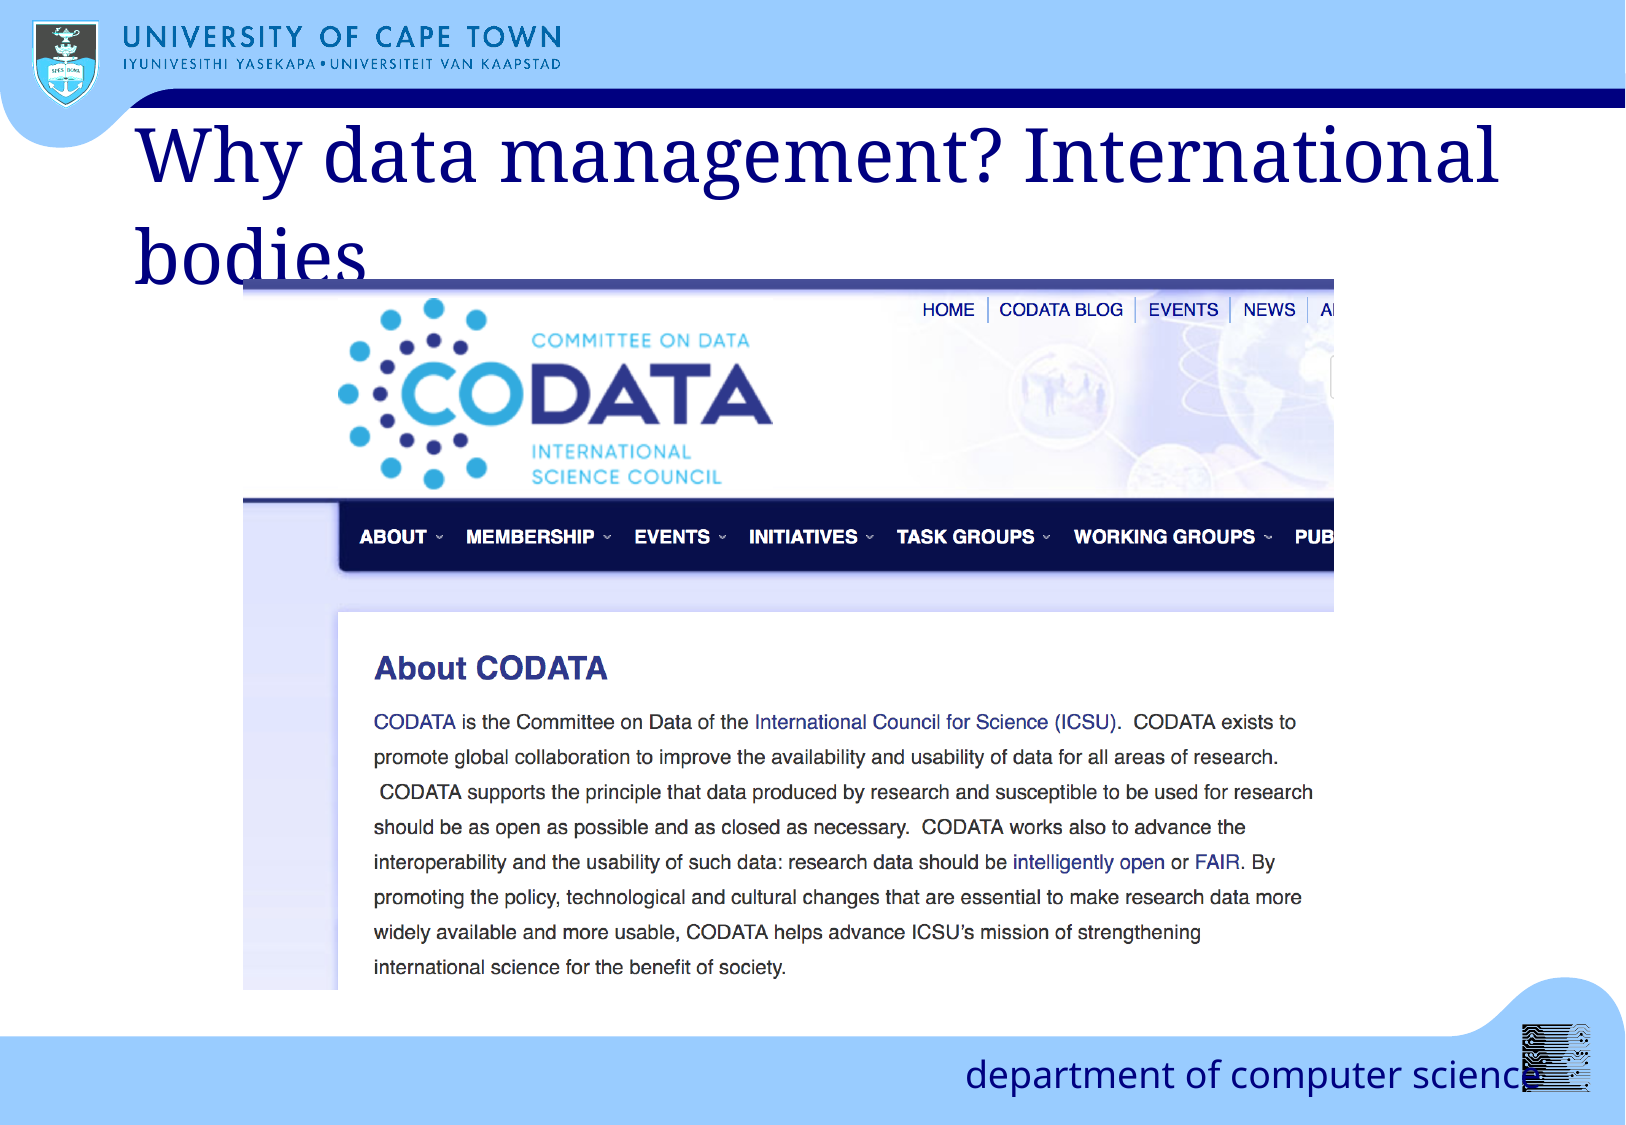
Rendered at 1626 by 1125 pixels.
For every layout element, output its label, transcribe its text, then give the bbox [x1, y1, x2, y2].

picture [1526, 1070, 1536, 1076]
picture [243, 279, 1334, 990]
picture [120, 23, 563, 71]
picture [1522, 1024, 1591, 1092]
title Why data management? International bodies [134, 140, 1571, 268]
